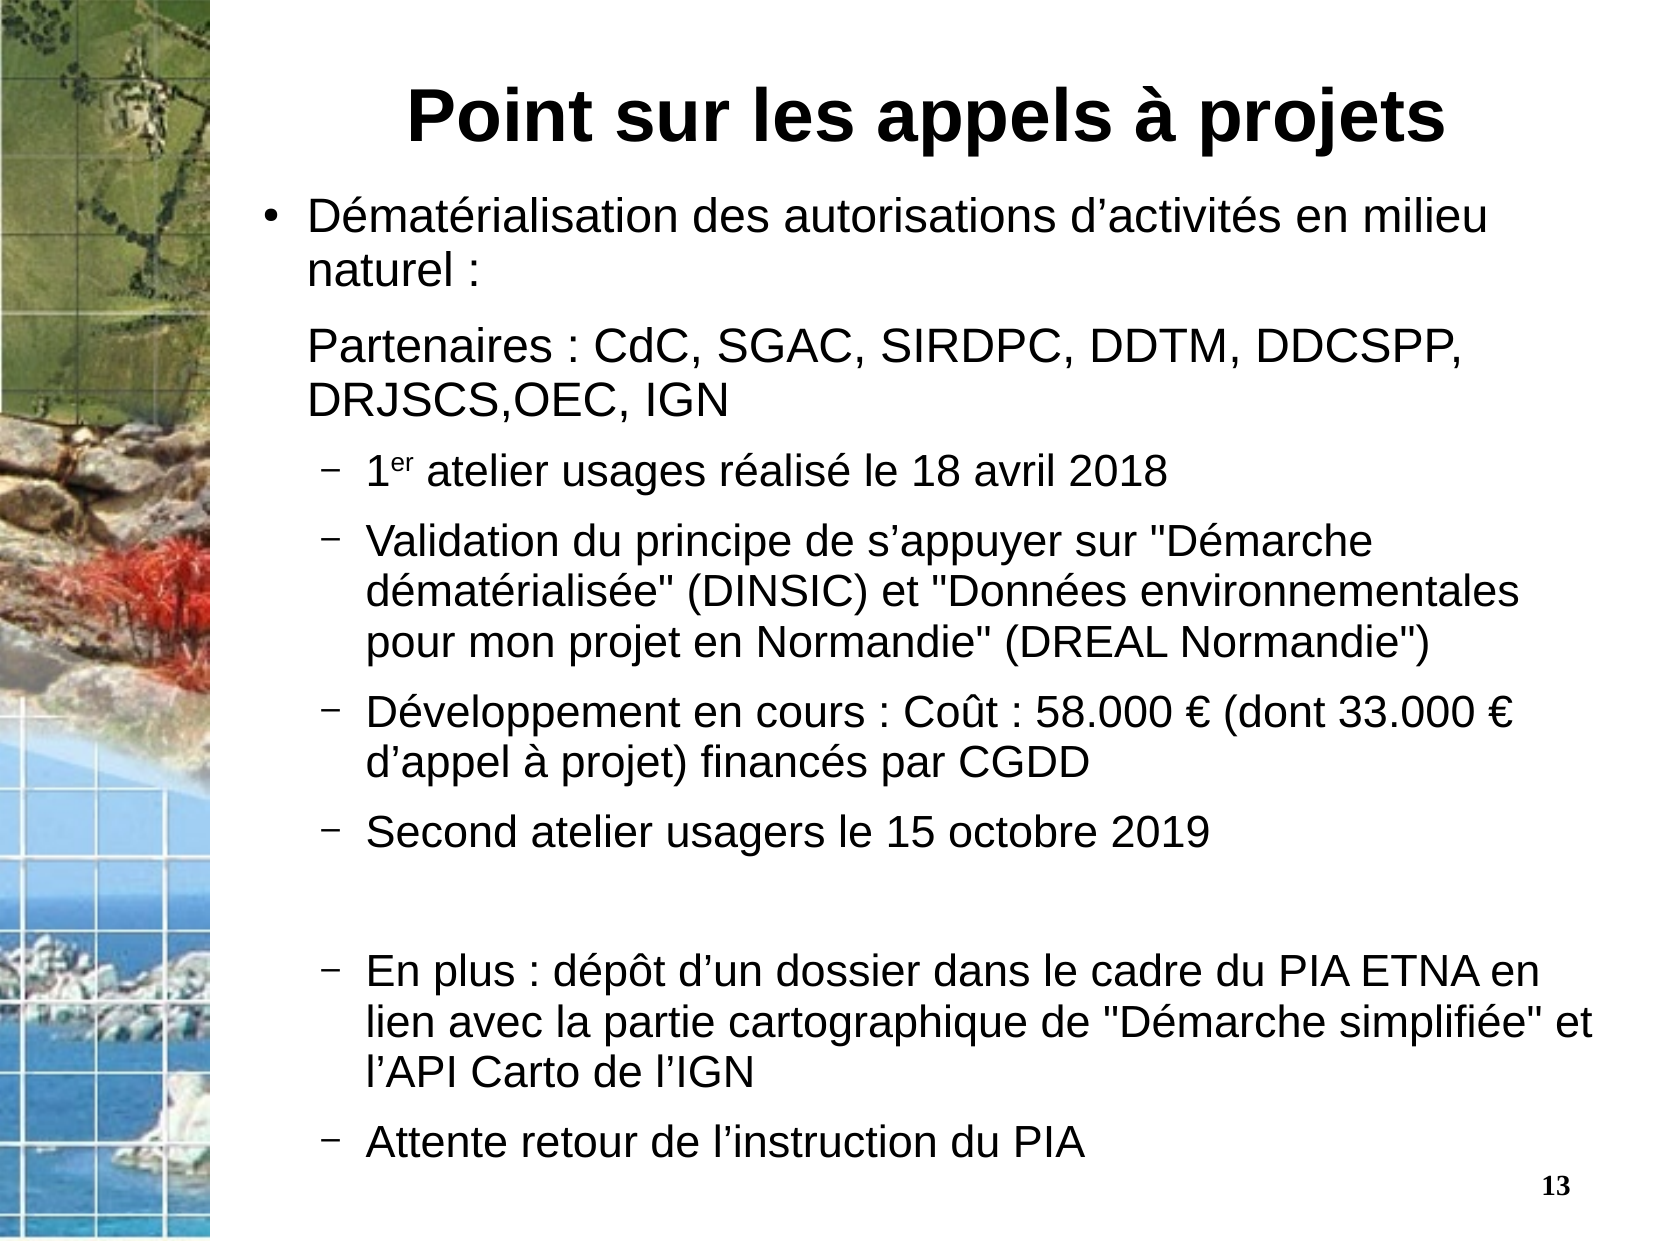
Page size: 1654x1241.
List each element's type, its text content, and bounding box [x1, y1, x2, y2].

picture [0, 0, 210, 1241]
list Dématérialisation des autorisations d’activités en milieu naturel : Partenaires : CdC, SGAC, SIRDPC, DDTM, DDCSPP, DRJSCS,OEC, IGN 1er atelier usages réalisé le 18 avril 2018 Validation du principe de s’appuyer sur "Démarche dématérialisée" (DINSIC) et "Données environnementales pour mon projet en Normandie" (DREAL Normandie") Développement en cours : Coût : 58.000 € (dont 33.000 € d’appel à projet) financés par CGDD Second atelier usagers le 15 octobre 2019 En plus : dépôt d’un dossier dans le cadre du PIA ETNA en lien avec la partie cartographique de "Démarche simplifiée" et l’API Carto de l’IGN Attente retour de l’instruction du PIA [248, 188, 1607, 1170]
title Point sur les appels à projets [248, 11, 1571, 188]
